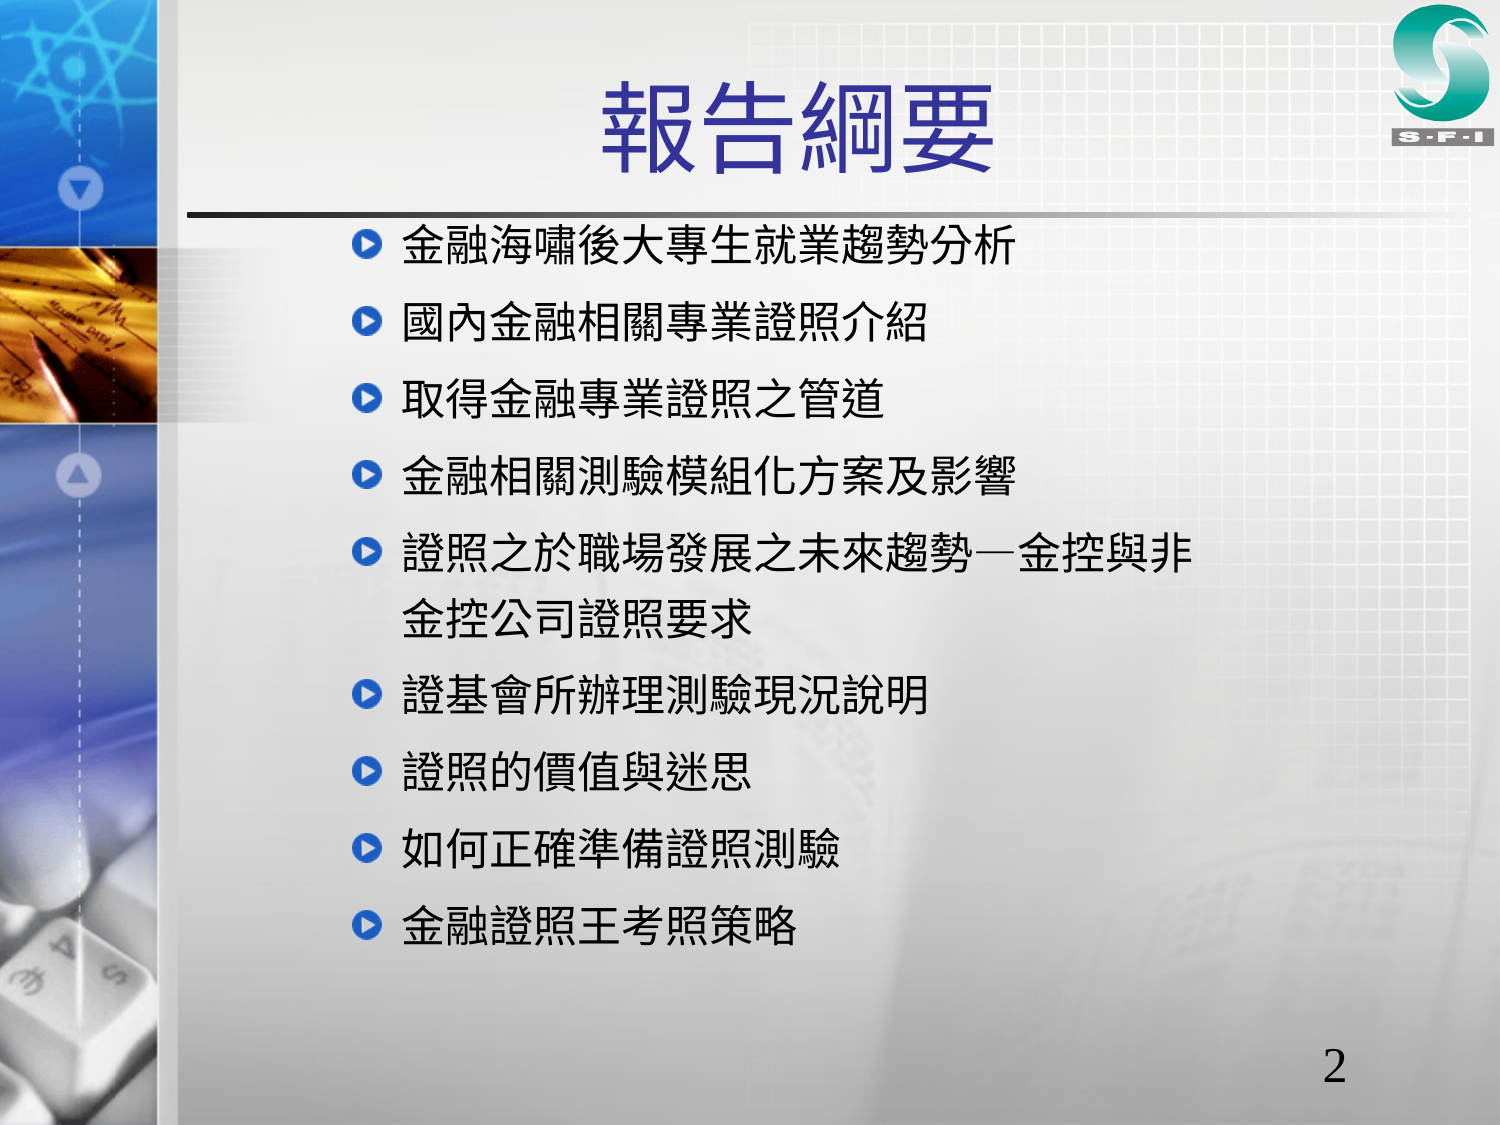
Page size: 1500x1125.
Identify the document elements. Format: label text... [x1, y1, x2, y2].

list 金融海嘯後大專生就業趨勢分析 國內金融相關專業證照介紹 取得金融專業證照之管道 金融相關測驗模組化方案及影響 證照之於職場發展之未來趨勢—金控與非金控公司證照要求 證基會所辦理測驗現況說明 證照的價值與迷思 如何正確準備證照測驗 金融證照王考照策略 [337, 137, 1251, 963]
picture [939, 92, 956, 101]
picture [846, 92, 885, 101]
title 報告綱要 [257, 101, 1339, 194]
picture [657, 92, 682, 101]
picture [0, 0, 1500, 1125]
